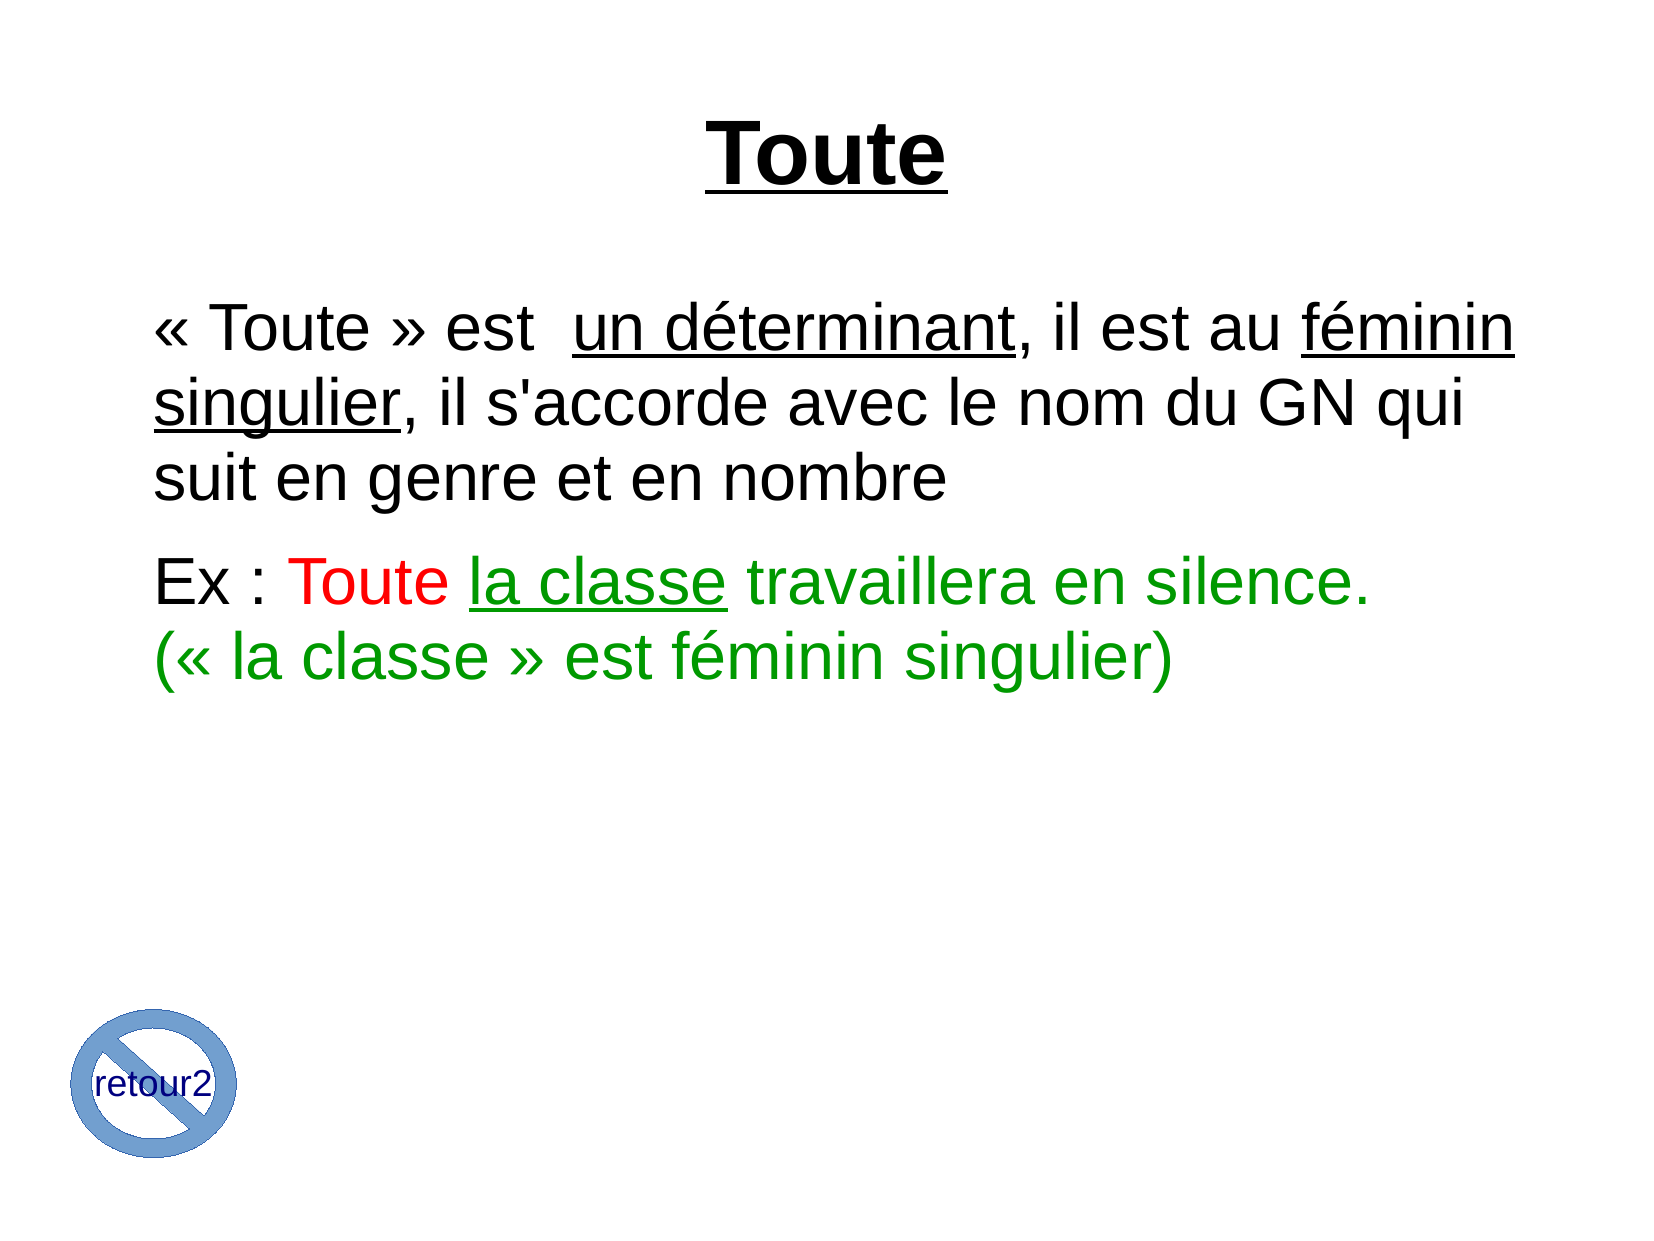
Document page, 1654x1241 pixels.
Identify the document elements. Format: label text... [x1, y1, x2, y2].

text_box retour2 [70, 1009, 237, 1158]
title Toute [82, 49, 1571, 257]
list « Toute » est un déterminant, il est au féminin singulier, il s'accorde avec le nom du GN qui suit en genre et en nombre Ex : Toute la classe travaillera en silence. (« la classe » est féminin singulier) [82, 290, 1571, 1010]
